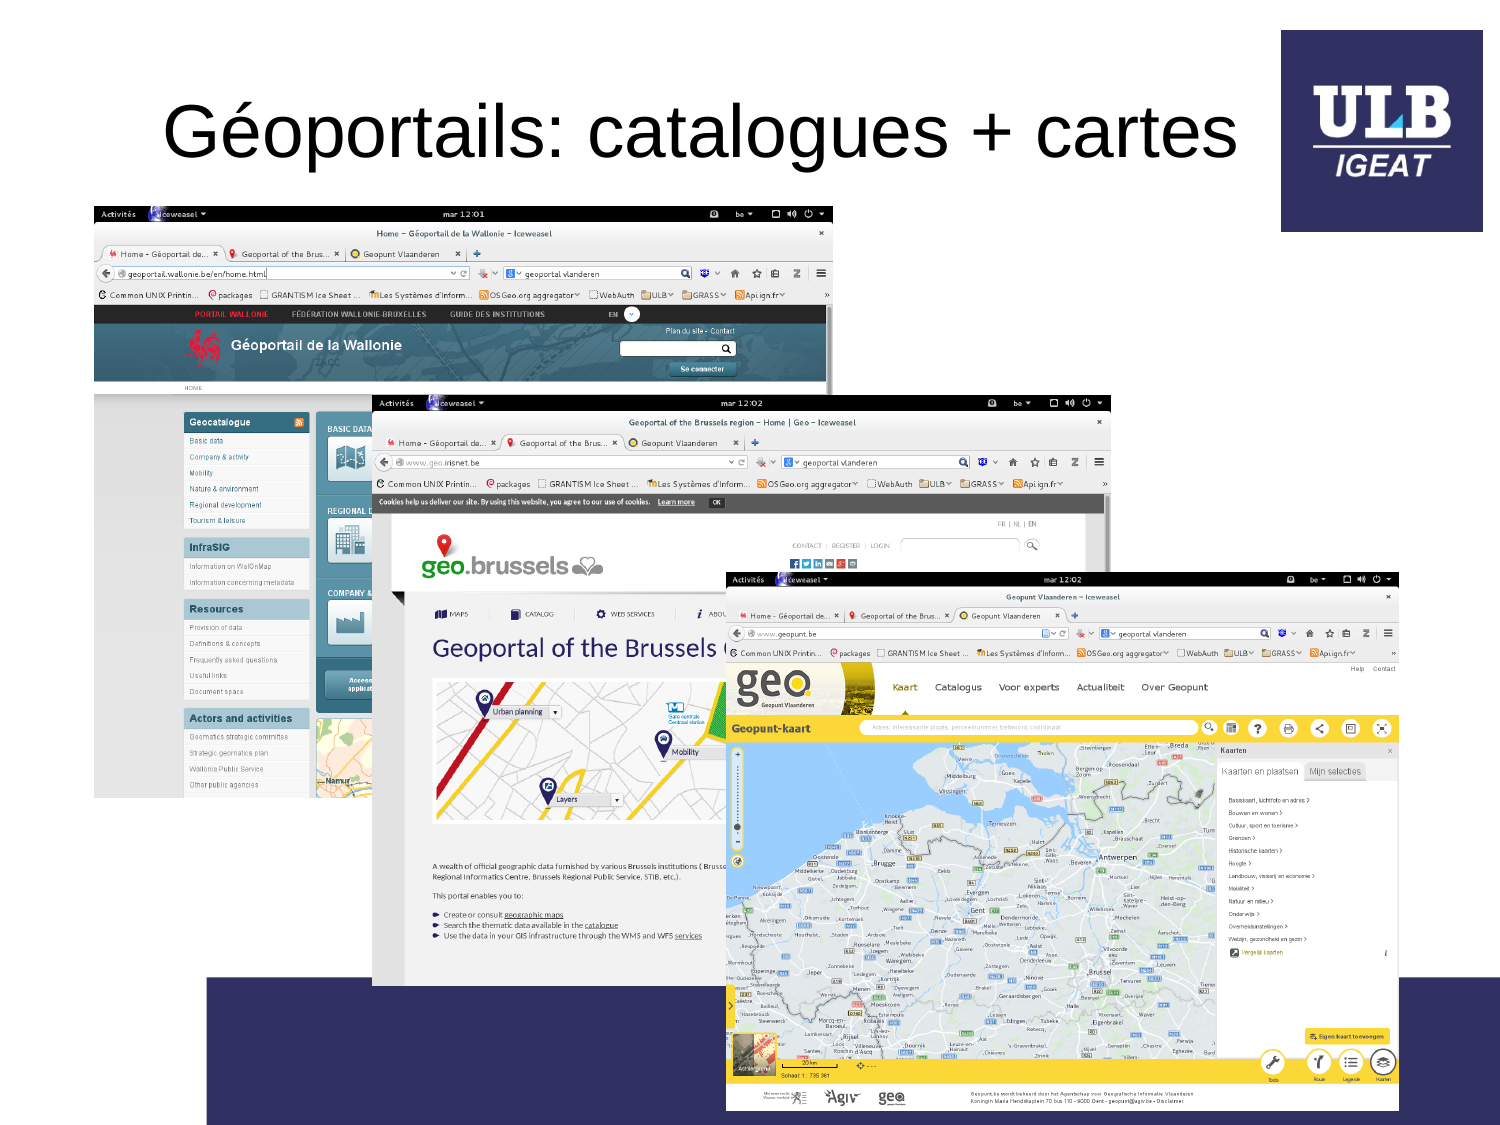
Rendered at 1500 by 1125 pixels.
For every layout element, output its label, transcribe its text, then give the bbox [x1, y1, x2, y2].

picture [94, 206, 1399, 1111]
text_box Géoportails: catalogues + cartes [26, 10, 1377, 246]
picture [1377, 30, 1483, 232]
